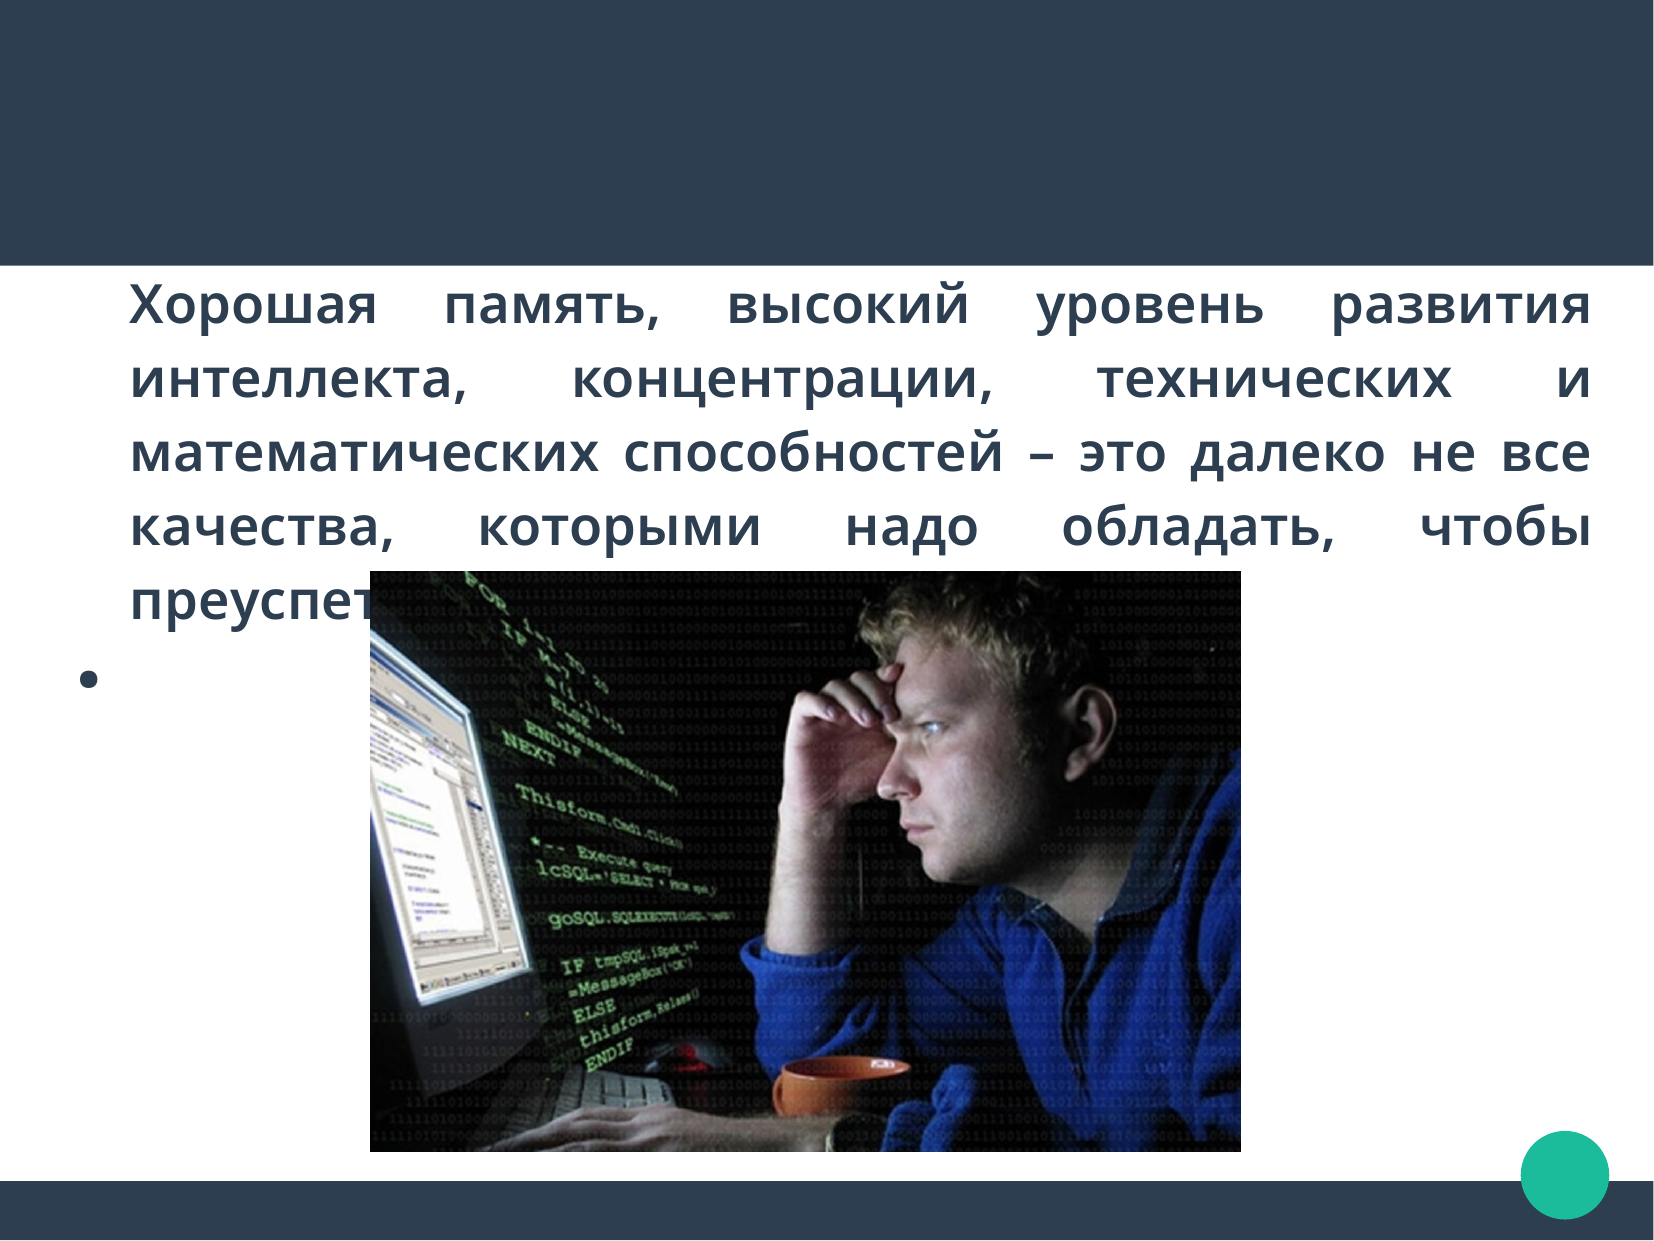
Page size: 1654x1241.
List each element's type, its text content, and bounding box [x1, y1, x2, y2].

picture [370, 571, 1241, 1152]
list Хорошая память, высокий уровень развития интеллекта, концентрации, технических и математических способностей – это далеко не все качества, которыми надо обладать, чтобы преуспеть в профессии программиста. [59, 265, 1595, 1093]
